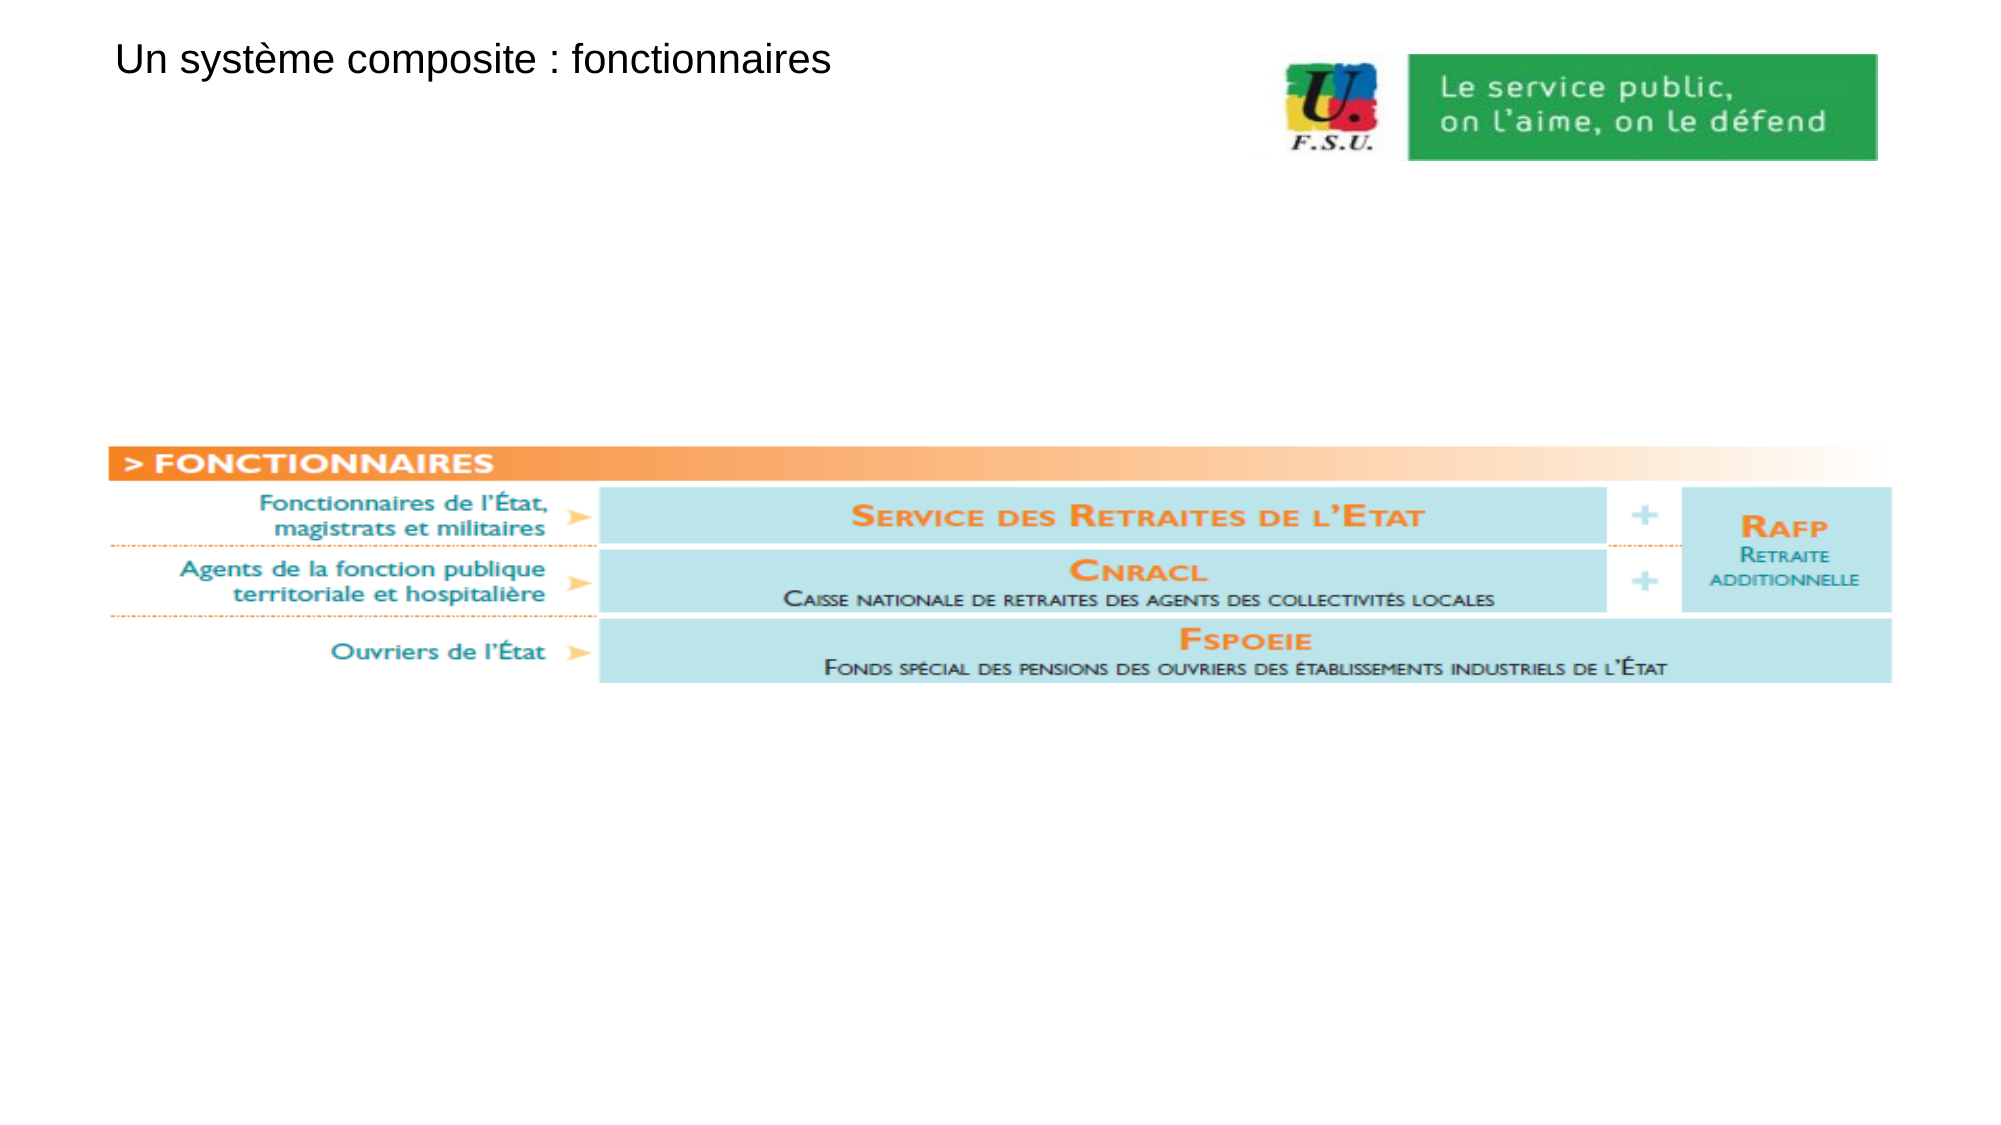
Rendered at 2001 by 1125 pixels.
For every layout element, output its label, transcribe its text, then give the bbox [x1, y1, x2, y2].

title Un système composite : fonctionnaires [99, 24, 1253, 188]
picture [103, 442, 1897, 683]
picture [1252, 54, 1878, 161]
